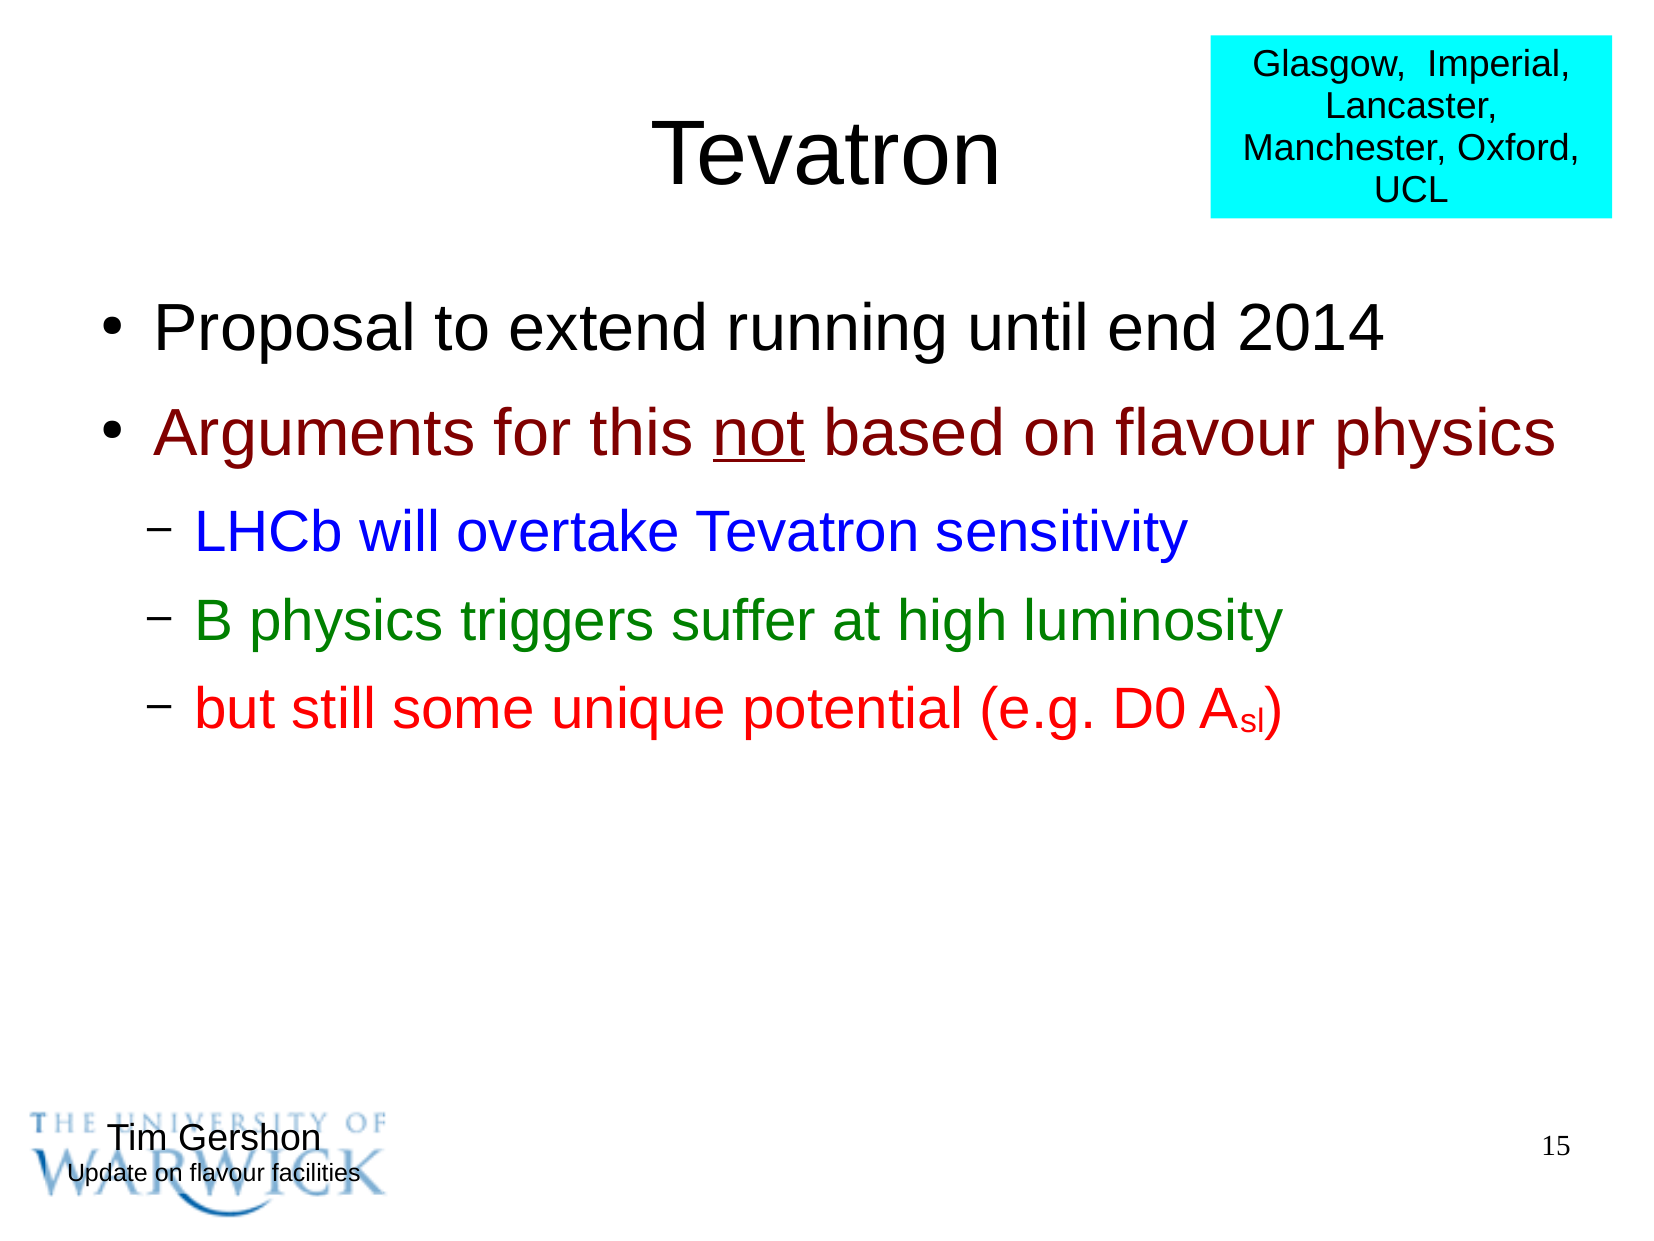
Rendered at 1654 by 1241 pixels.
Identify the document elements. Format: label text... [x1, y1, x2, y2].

list Proposal to extend running until end 2014 Arguments for this not based on flavour physics LHCb will overtake Tevatron sensitivity B physics triggers suffer at high luminosity but still some unique potential (e.g. D0 Asl) [82, 290, 1571, 1094]
title Tevatron [82, 56, 1571, 250]
text_box Tim Gershon Update on flavour facilities [45, 1108, 383, 1194]
picture [19, 1106, 406, 1232]
text_box Glasgow, Imperial, Lancaster, Manchester, Oxford, UCL [1210, 35, 1613, 219]
